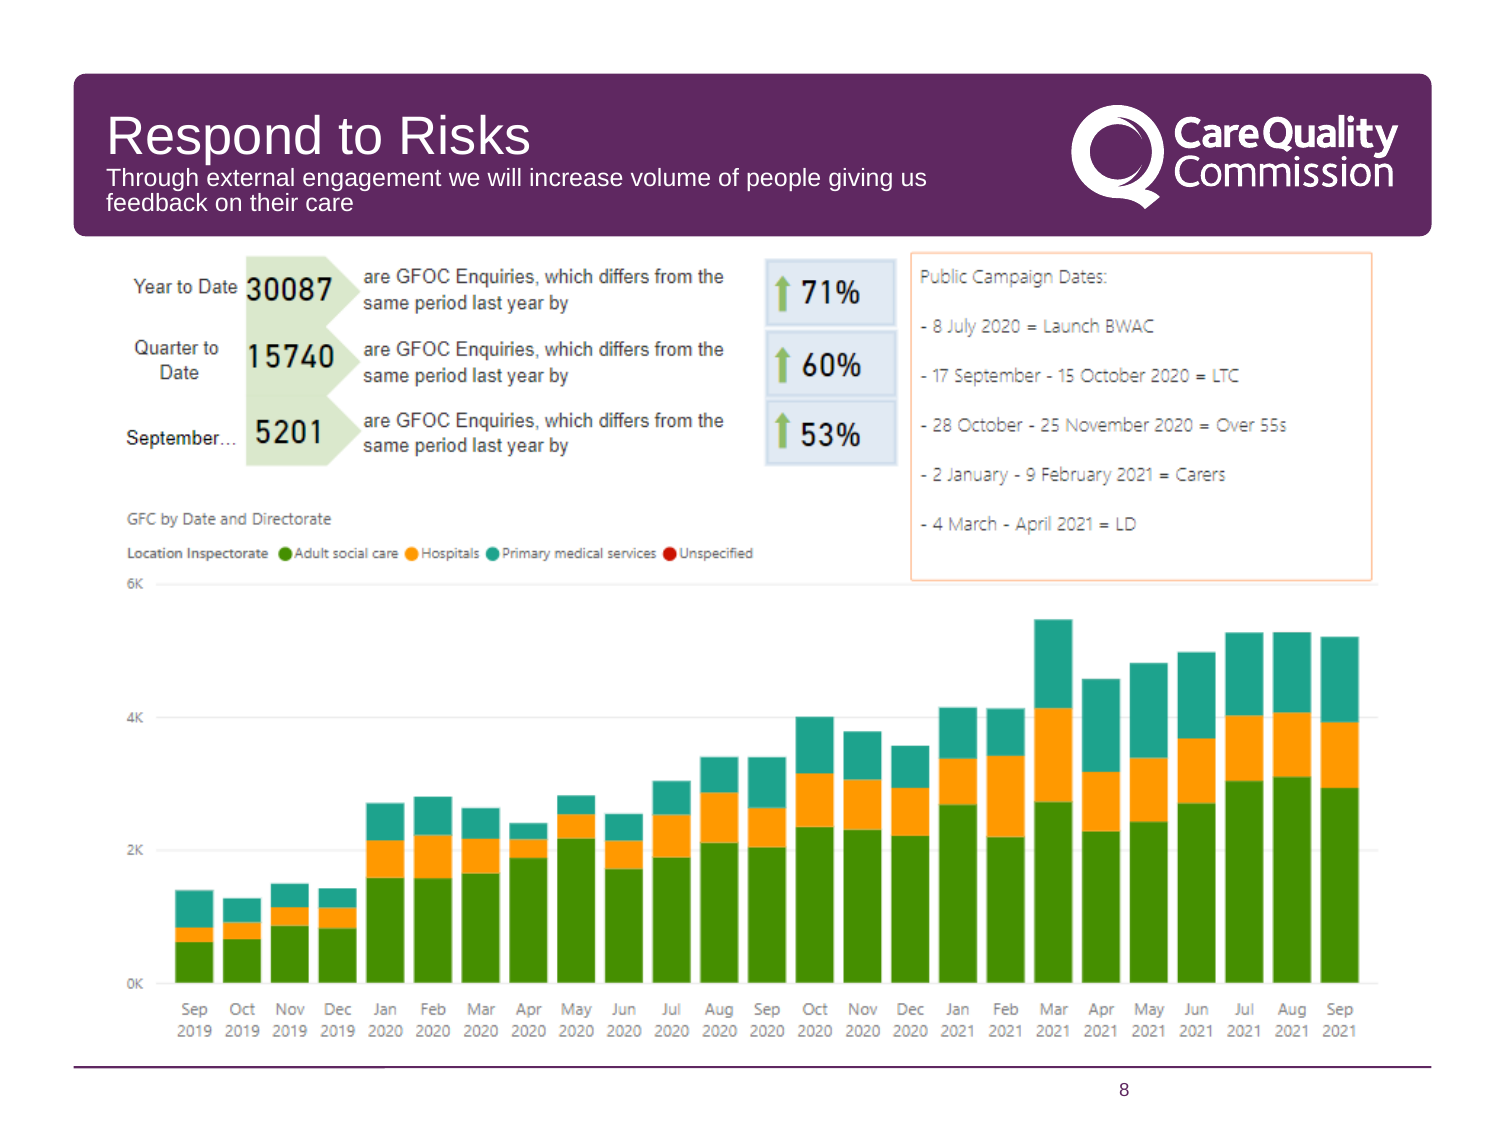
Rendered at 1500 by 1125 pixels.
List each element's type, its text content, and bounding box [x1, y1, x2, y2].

title Respond to Risks Through external engagement we will increase volume of people giving us feedback on their care [106, 79, 1022, 248]
picture [120, 247, 1380, 1050]
text_box 8 [1119, 1025, 1432, 1101]
